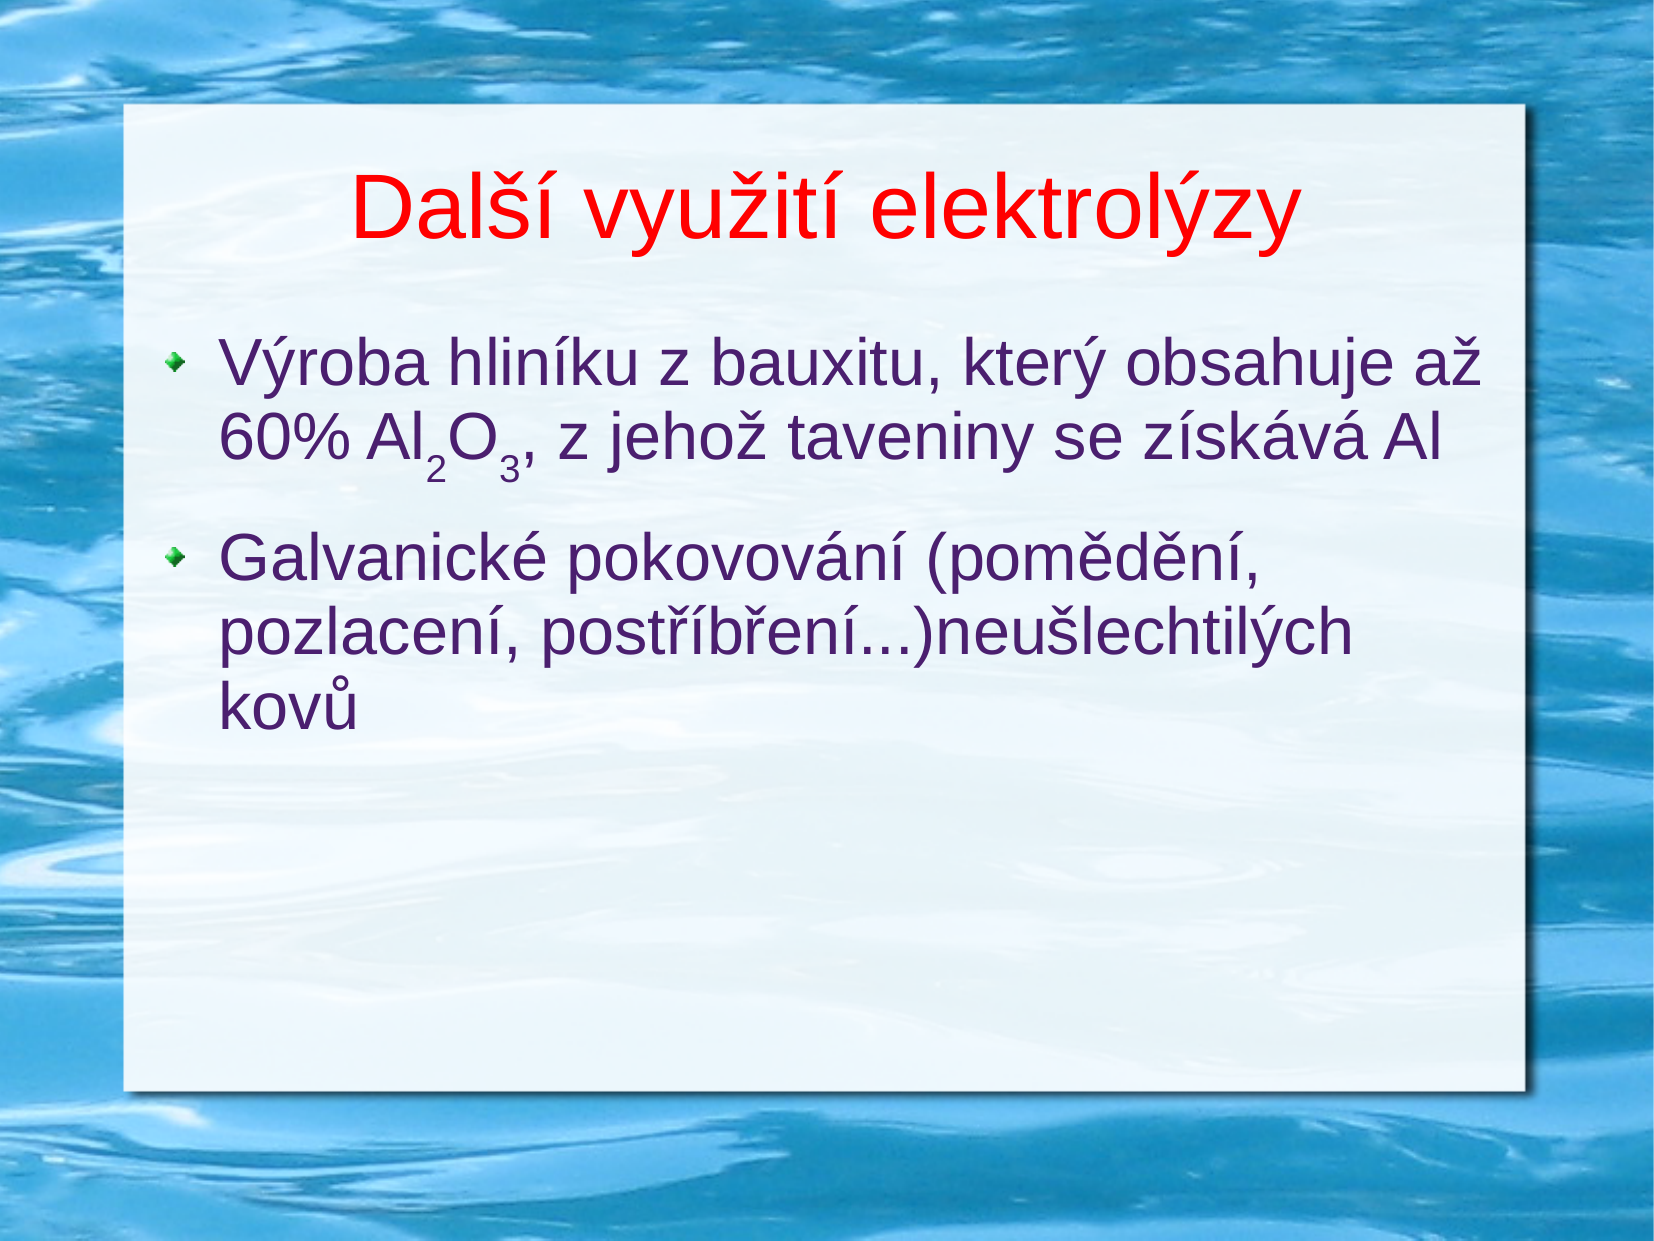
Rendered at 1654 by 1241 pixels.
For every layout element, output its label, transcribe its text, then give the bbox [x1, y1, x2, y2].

title Další využití elektrolýzy [147, 118, 1506, 296]
list Výroba hliníku z bauxitu, který obsahuje až 60% Al2O3, z jehož taveniny se získává Al Galvanické pokovování (pomědění, pozlacení, postříbření...)neušlechtilých kovů [147, 324, 1506, 1045]
picture [0, 0, 1654, 1241]
